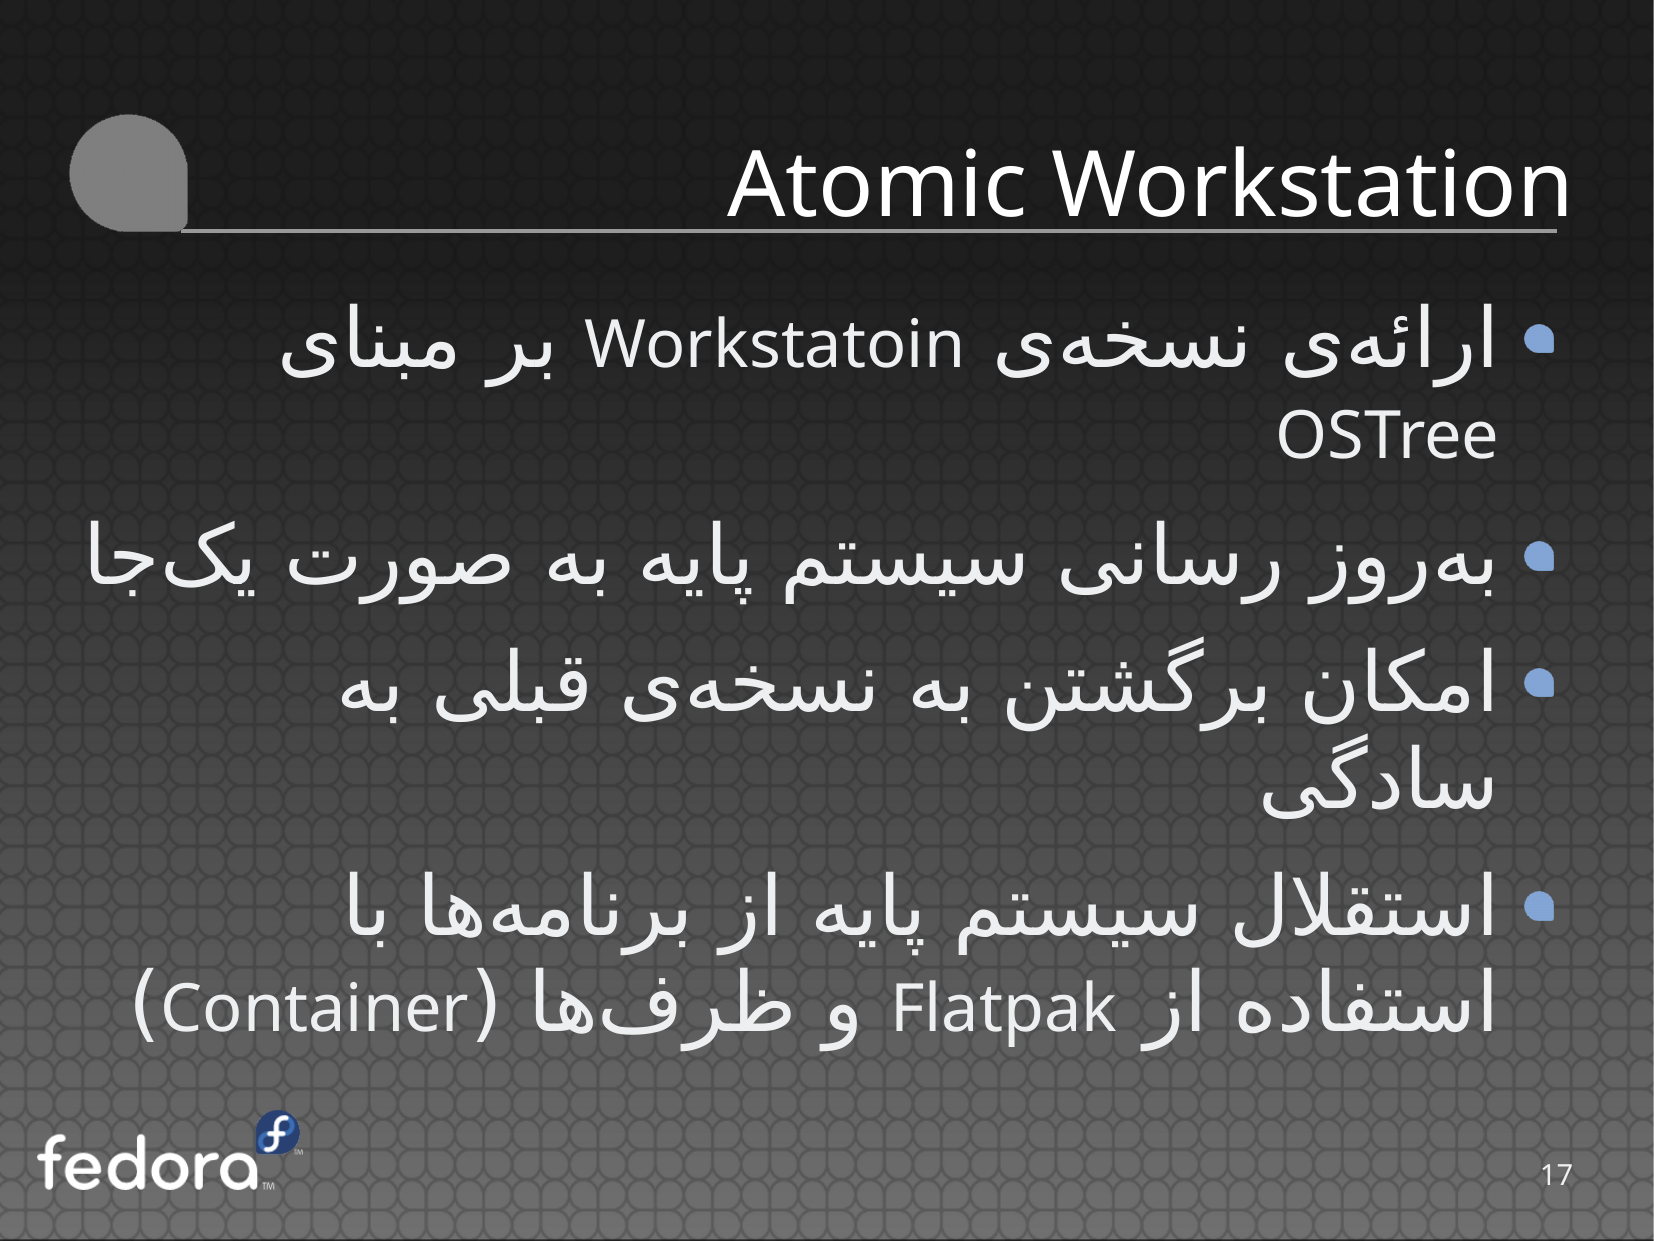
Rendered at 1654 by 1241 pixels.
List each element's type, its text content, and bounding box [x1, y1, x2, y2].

title Atomic Workstation [86, 112, 1576, 249]
list ارائه‌ی نسخه‌ی Workstatoin بر مبنای OSTree به‌روز رسانی سیستم پایه به صورت یک‌جا امکان برگشتن به نسخه‌ی قبلی به سادگی استقلال سیستم پایه از برنامه‌ها با استفاده از Flatpak و ظرف‌ها (Container) [82, 290, 1571, 1010]
picture [0, 0, 1654, 1241]
